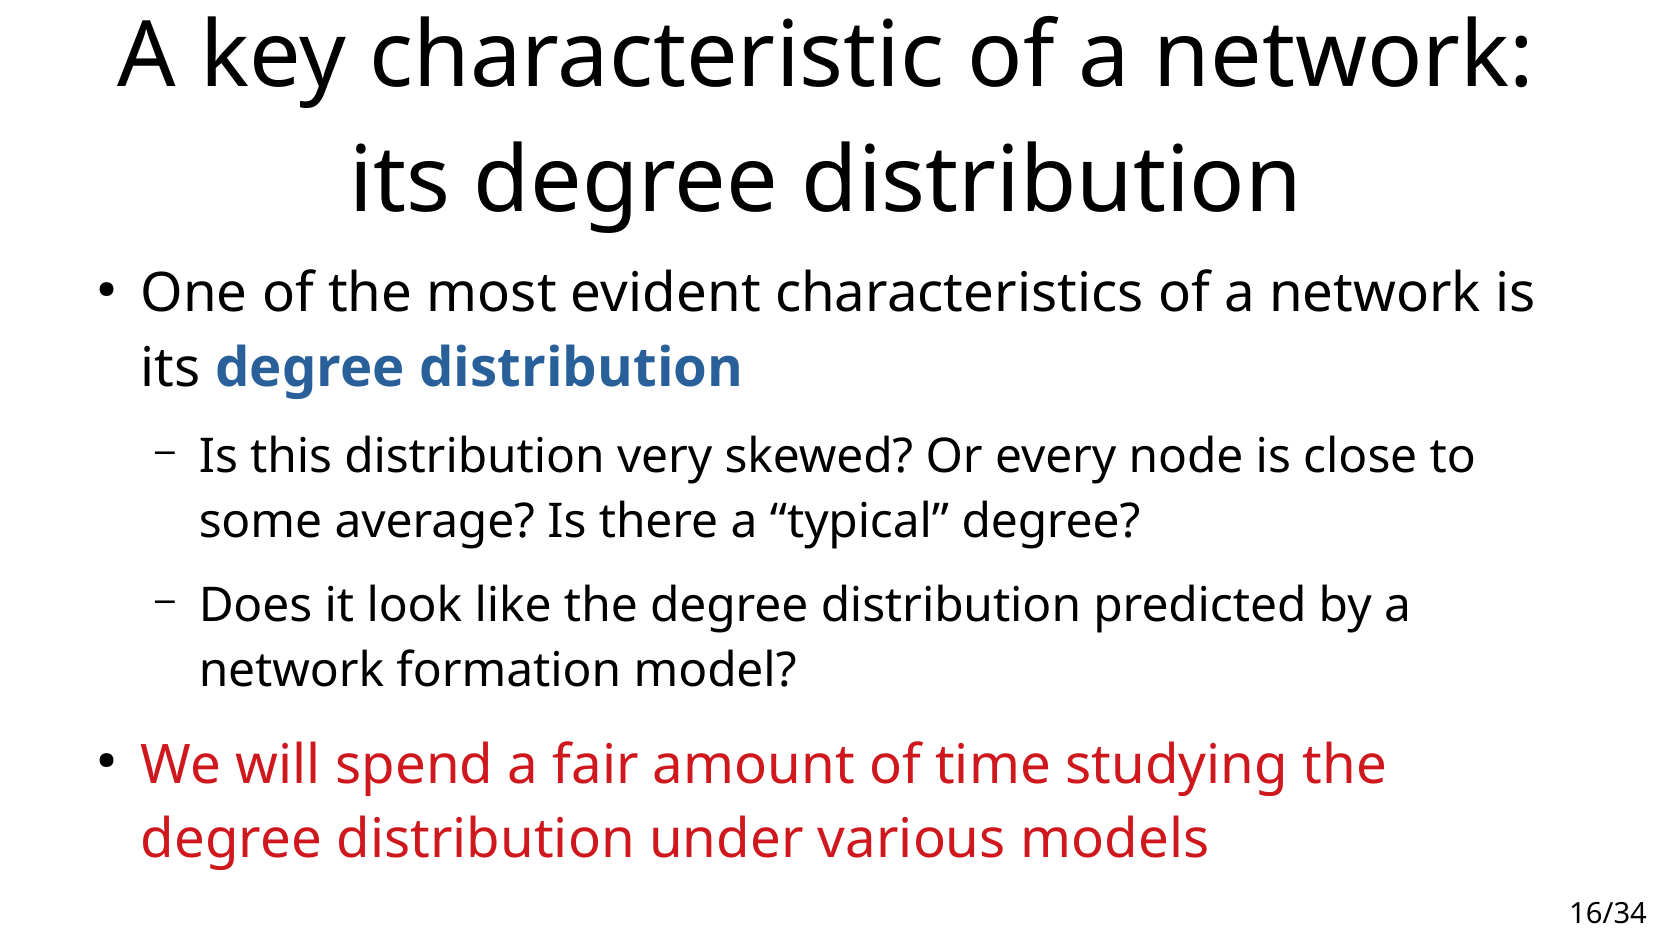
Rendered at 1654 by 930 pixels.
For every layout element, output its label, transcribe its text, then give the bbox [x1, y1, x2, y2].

list One of the most evident characteristics of a network is its degree distribution Is this distribution very skewed? Or every node is close to some average? Is there a “typical” degree? Does it look like the degree distribution predicted by a network formation model? We will spend a fair amount of time studying the degree distribution under various models [82, 252, 1571, 886]
title A key characteristic of a network: its degree distribution [82, 0, 1571, 243]
